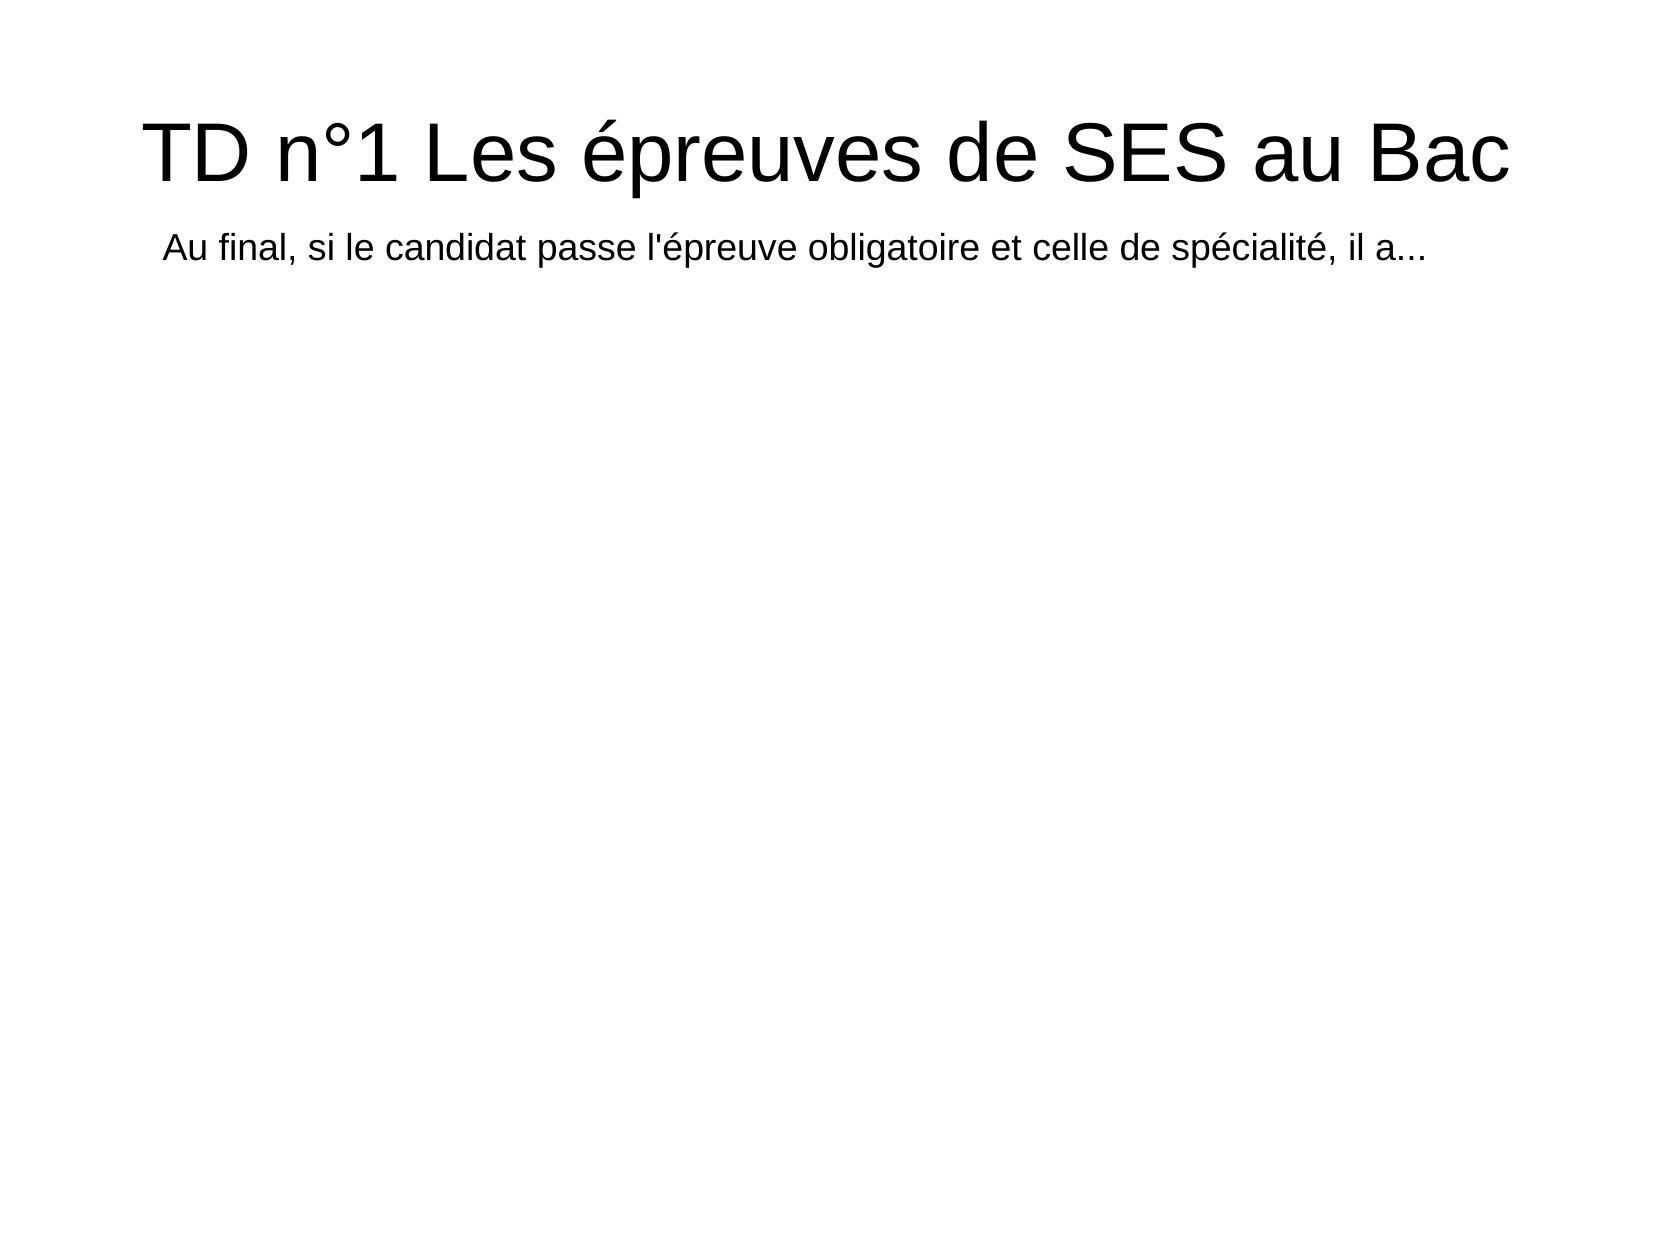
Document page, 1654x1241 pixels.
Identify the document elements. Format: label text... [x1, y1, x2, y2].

title TD n°1 Les épreuves de SES au Bac [82, 49, 1571, 257]
text_box Au final, si le candidat passe l'épreuve obligatoire et celle de spécialité, il a... [147, 218, 1446, 276]
